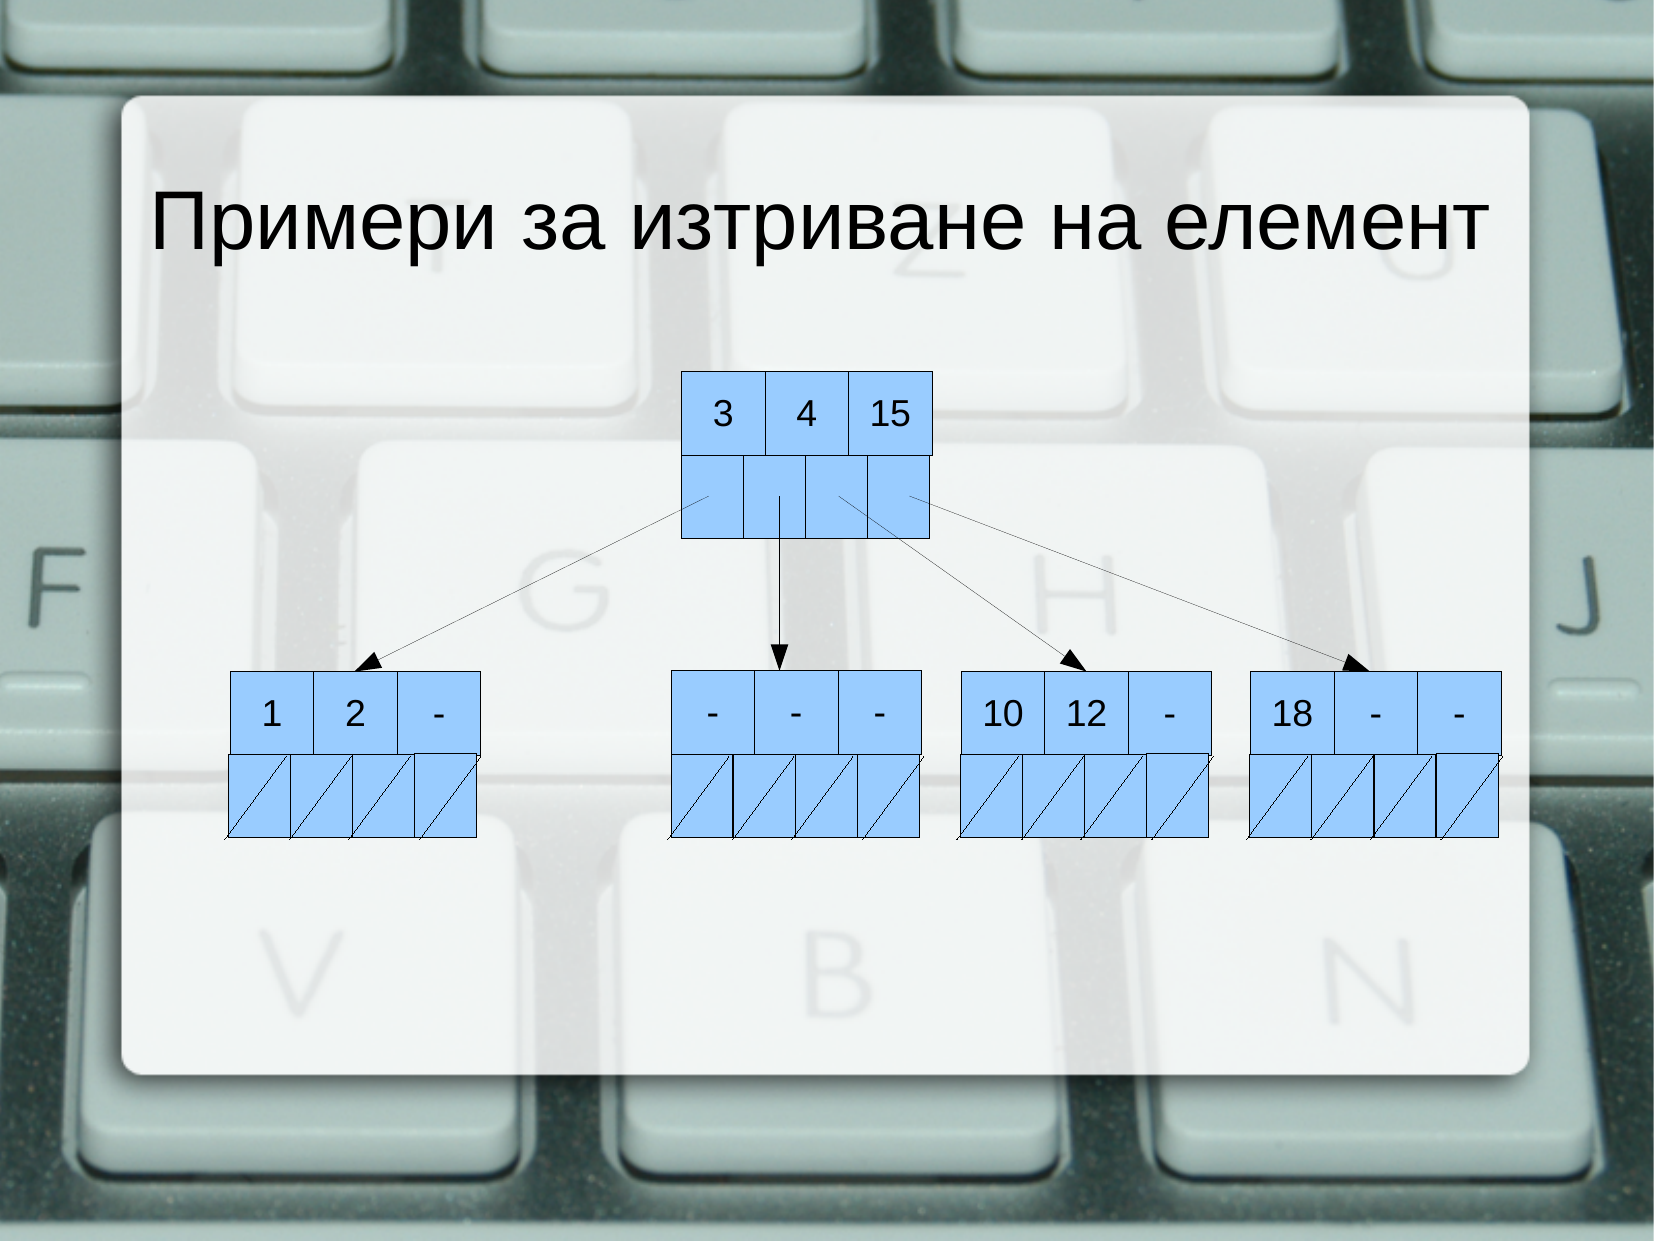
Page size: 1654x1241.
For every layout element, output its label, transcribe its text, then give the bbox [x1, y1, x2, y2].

picture [0, 0, 1654, 1241]
text_box 2 [313, 671, 397, 754]
text_box - [671, 670, 754, 755]
text_box - [1128, 671, 1212, 756]
text_box 4 [765, 371, 848, 455]
title Примери за изтриване на елемент [135, 117, 1506, 325]
text_box - [1334, 671, 1417, 754]
text_box 10 [961, 671, 1044, 754]
text_box 3 [681, 371, 765, 456]
text_box [671, 754, 920, 838]
text_box - [1417, 671, 1502, 756]
text_box [228, 753, 477, 838]
text_box - [754, 670, 838, 754]
text_box - [838, 670, 922, 755]
text_box 1 [230, 671, 313, 754]
text_box [960, 753, 1209, 838]
text_box 18 [1250, 671, 1334, 754]
text_box 15 [848, 371, 933, 456]
text_box [1249, 753, 1499, 838]
text_box 12 [1044, 671, 1128, 754]
text_box - [397, 671, 481, 756]
text_box [681, 455, 930, 539]
